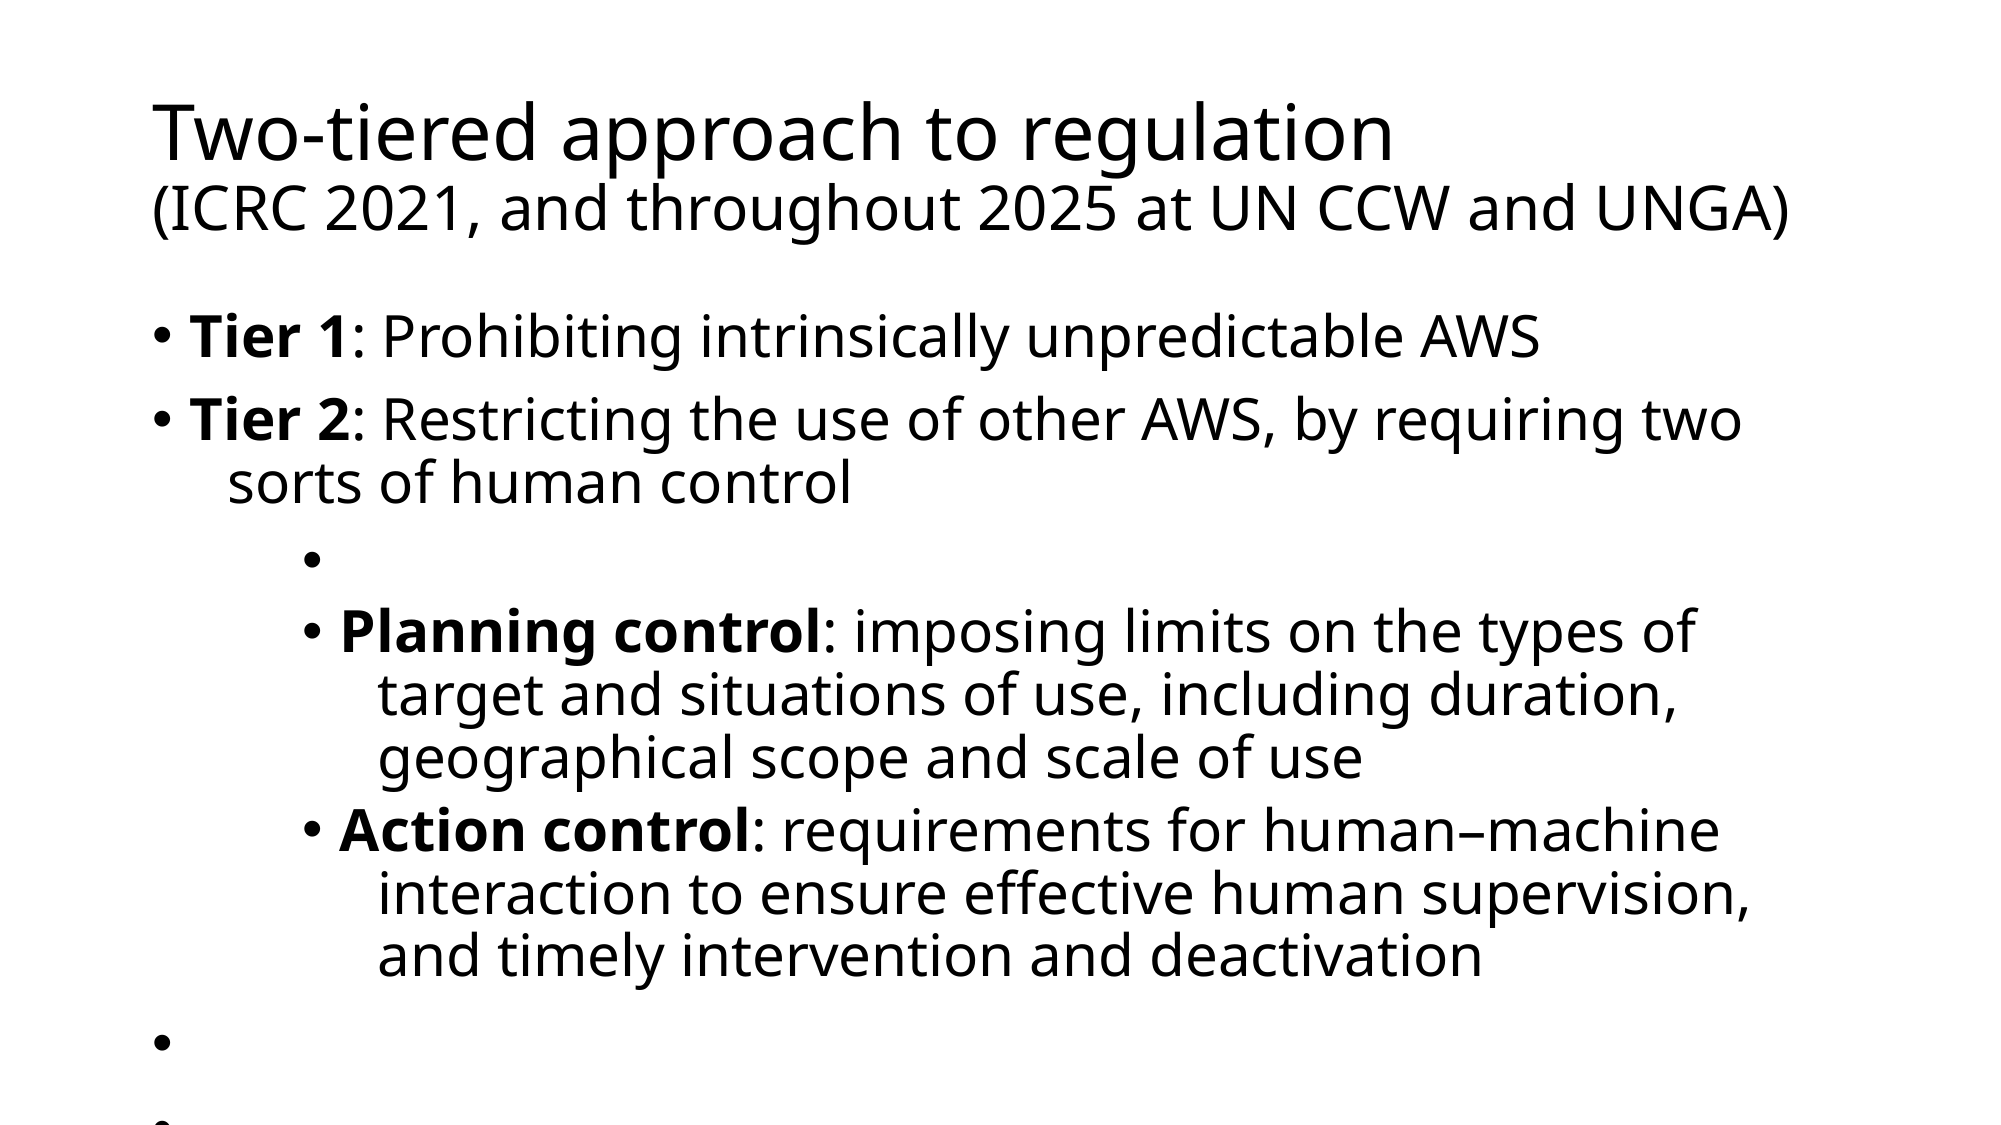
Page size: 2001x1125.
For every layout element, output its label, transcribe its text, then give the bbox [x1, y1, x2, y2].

title Two-tiered approach to regulation (ICRC 2021, and throughout 2025 at UN CCW and UNGA) [137, 59, 1863, 278]
list Tier 1: Prohibiting intrinsically unpredictable AWS Tier 2: Restricting the use of other AWS, by requiring two sorts of human control Planning control: imposing limits on the types of target and situations of use, including duration, geographical scope and scale of use Action control: requirements for human–machine interaction to ensure effective human supervision, and timely intervention and deactivation [137, 299, 1863, 1014]
